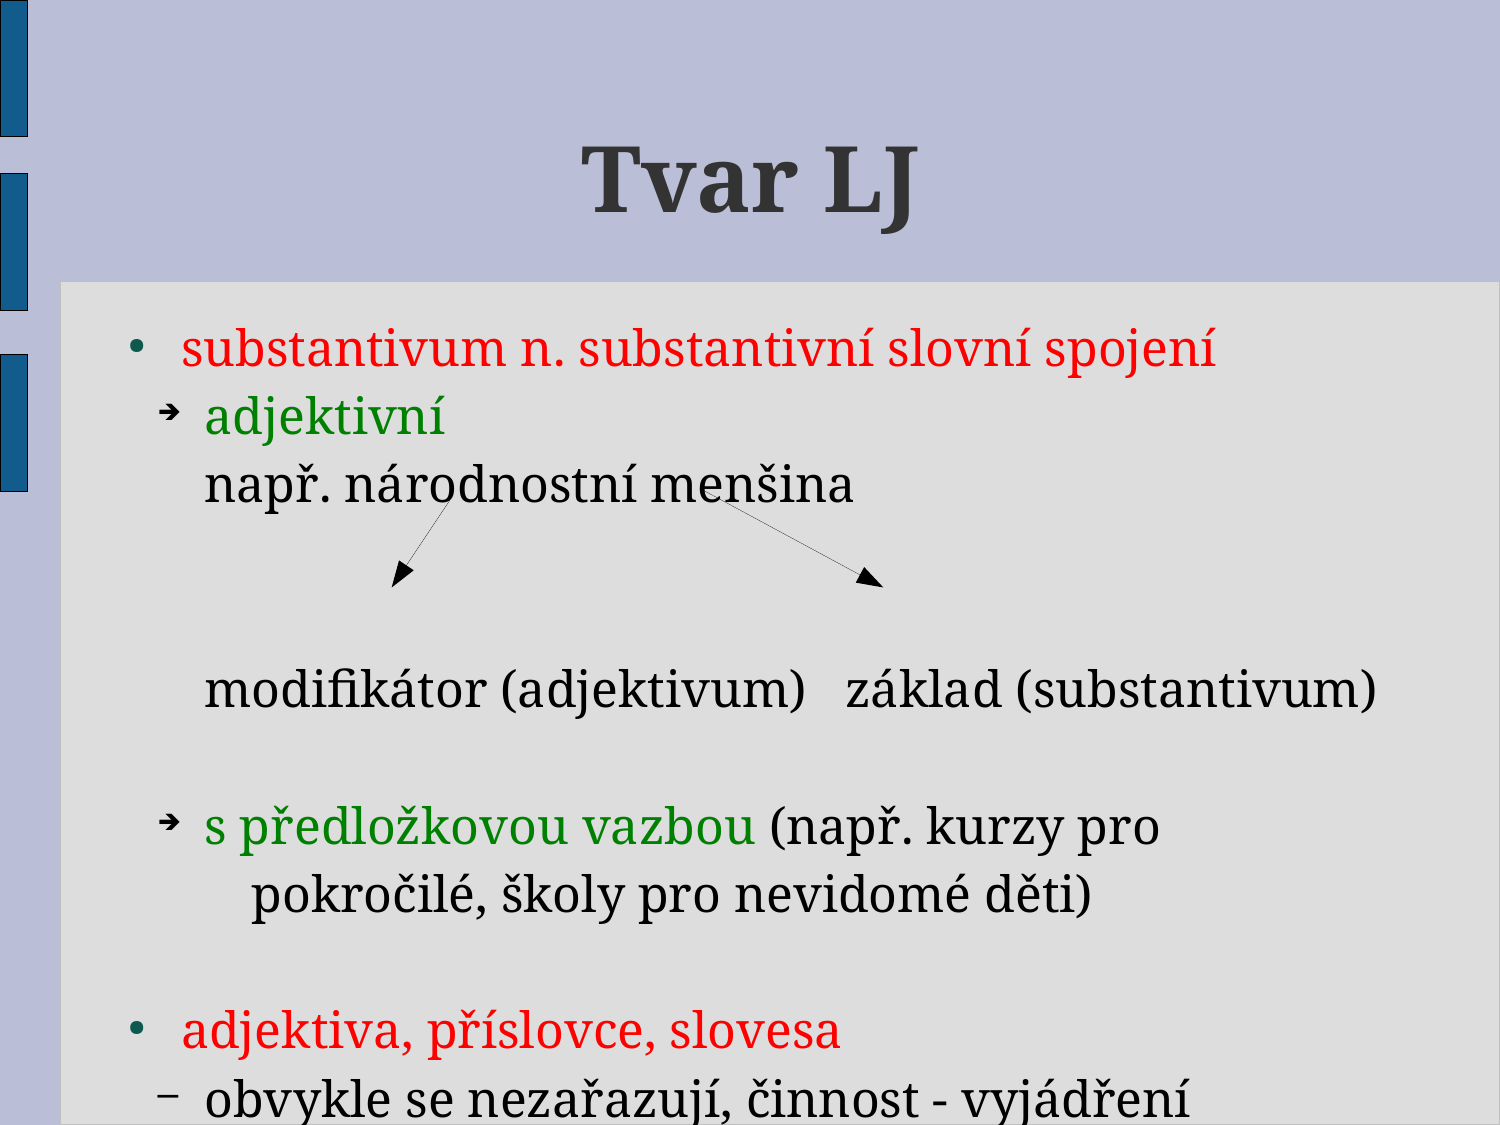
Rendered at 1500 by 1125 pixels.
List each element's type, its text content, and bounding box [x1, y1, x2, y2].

title Tvar LJ [110, 90, 1392, 264]
list substantivum n. substantivní slovní spojení adjektivní např. národnostní menšina modifikátor (adjektivum) základ (substantivum) ‏ s předložkovou vazbou (např. kurzy pro pokročilé, školy pro nevidomé děti)‏ adjektiva, příslovce, slovesa obvykle se nezařazují, činnost - vyjádření substantivy výjimky - např. velmi krátkodobé financování, velmi krátké vlny (odborný termín) [110, 312, 1392, 1125]
